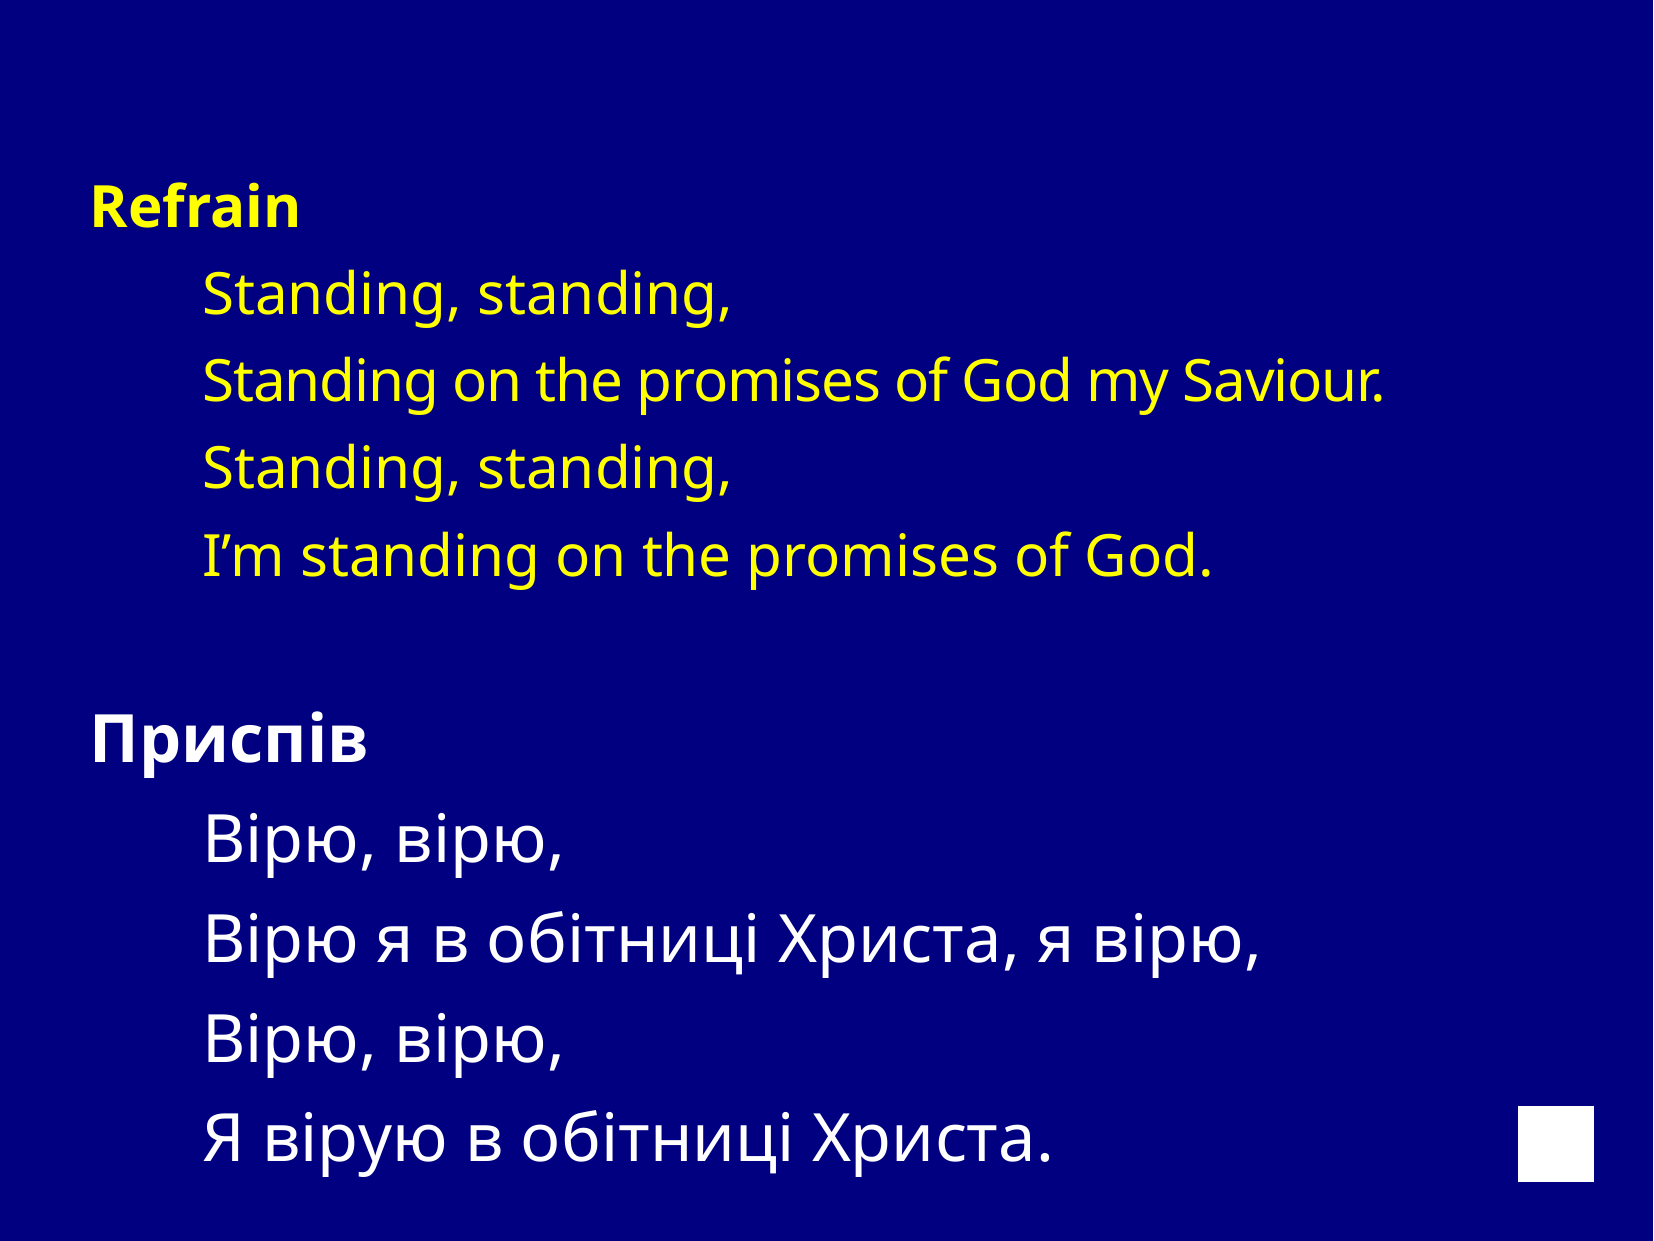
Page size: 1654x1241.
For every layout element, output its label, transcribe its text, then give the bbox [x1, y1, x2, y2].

text_box Приспів Вірю, вірю, Вірю я в обітниці Христа, я вірю, Вірю, вірю, Я вірую в обітниці Христа. [75, 675, 1576, 1163]
text_box [1518, 1106, 1594, 1182]
text_box Refrain Standing, standing, Standing on the promises of God my Saviour. Standing, standing, I’m standing on the promises of God. [75, 150, 1576, 638]
